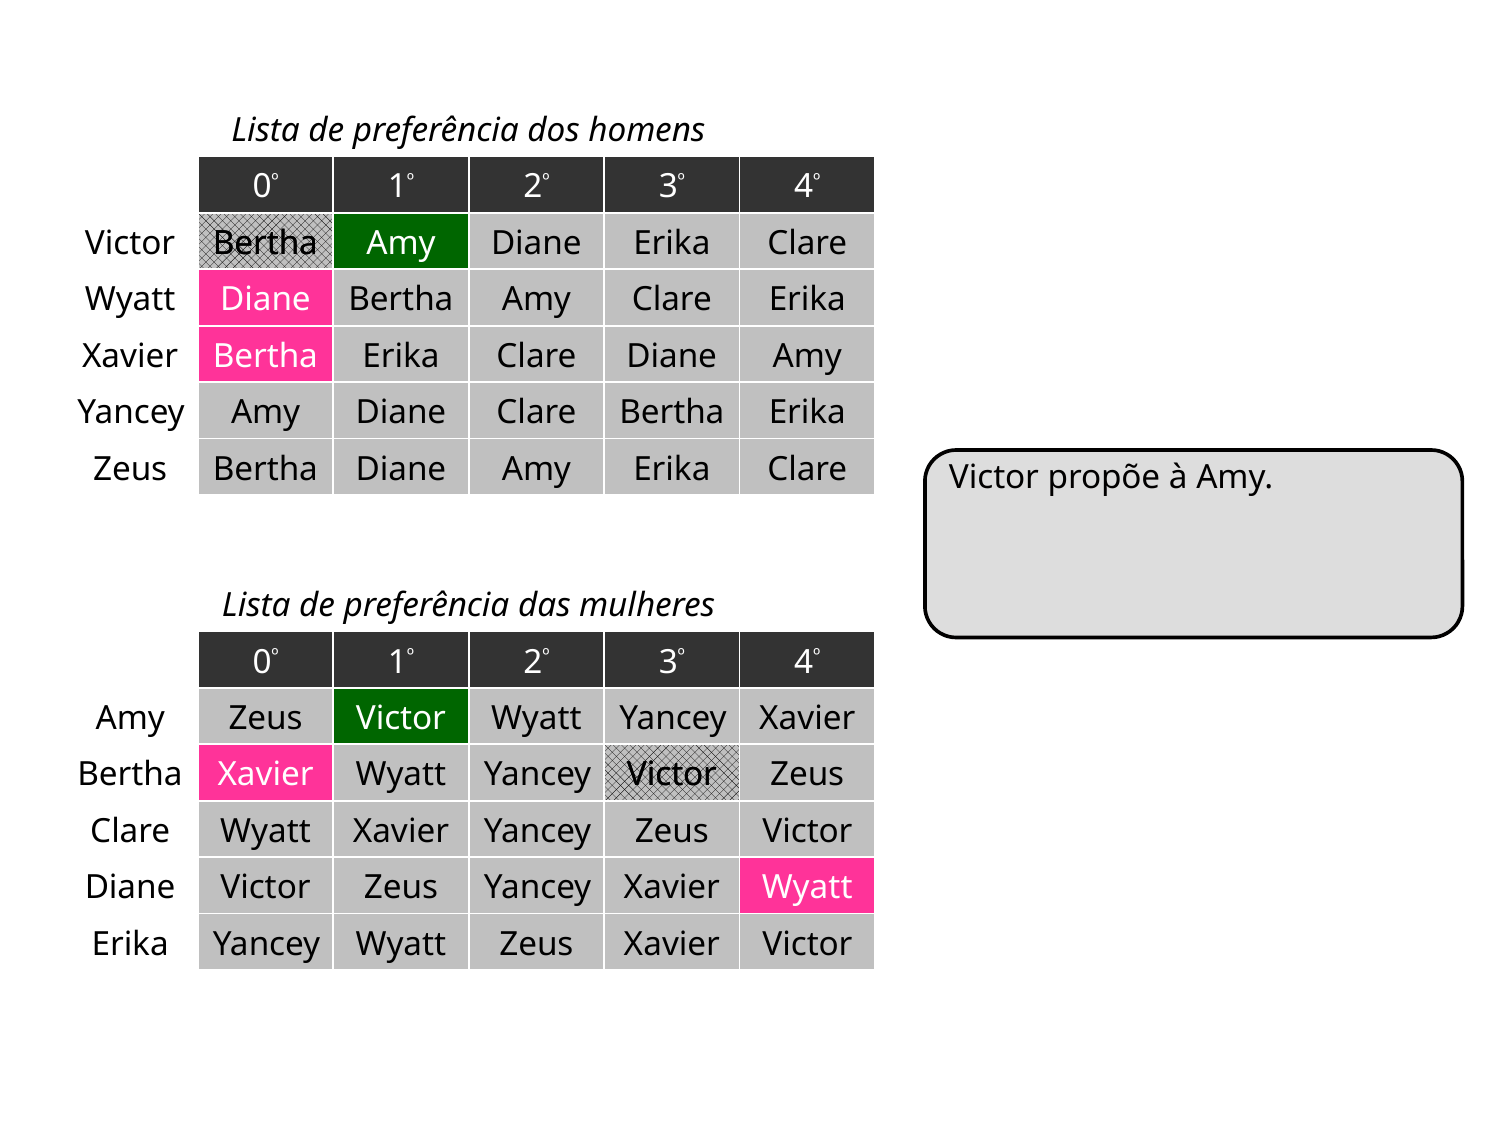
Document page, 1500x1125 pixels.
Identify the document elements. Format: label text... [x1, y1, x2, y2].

text_box Bertha [197, 212, 334, 270]
text_box Victor [333, 687, 469, 745]
text_box Diane [197, 270, 334, 325]
text_box Wyatt [739, 857, 875, 914]
text_box Bertha [197, 325, 334, 383]
text_box Xavier [197, 744, 334, 801]
text_box Victor [604, 744, 740, 801]
text_box Victor propõe à Amy. [924, 450, 1463, 638]
text_box Amy [334, 212, 469, 270]
